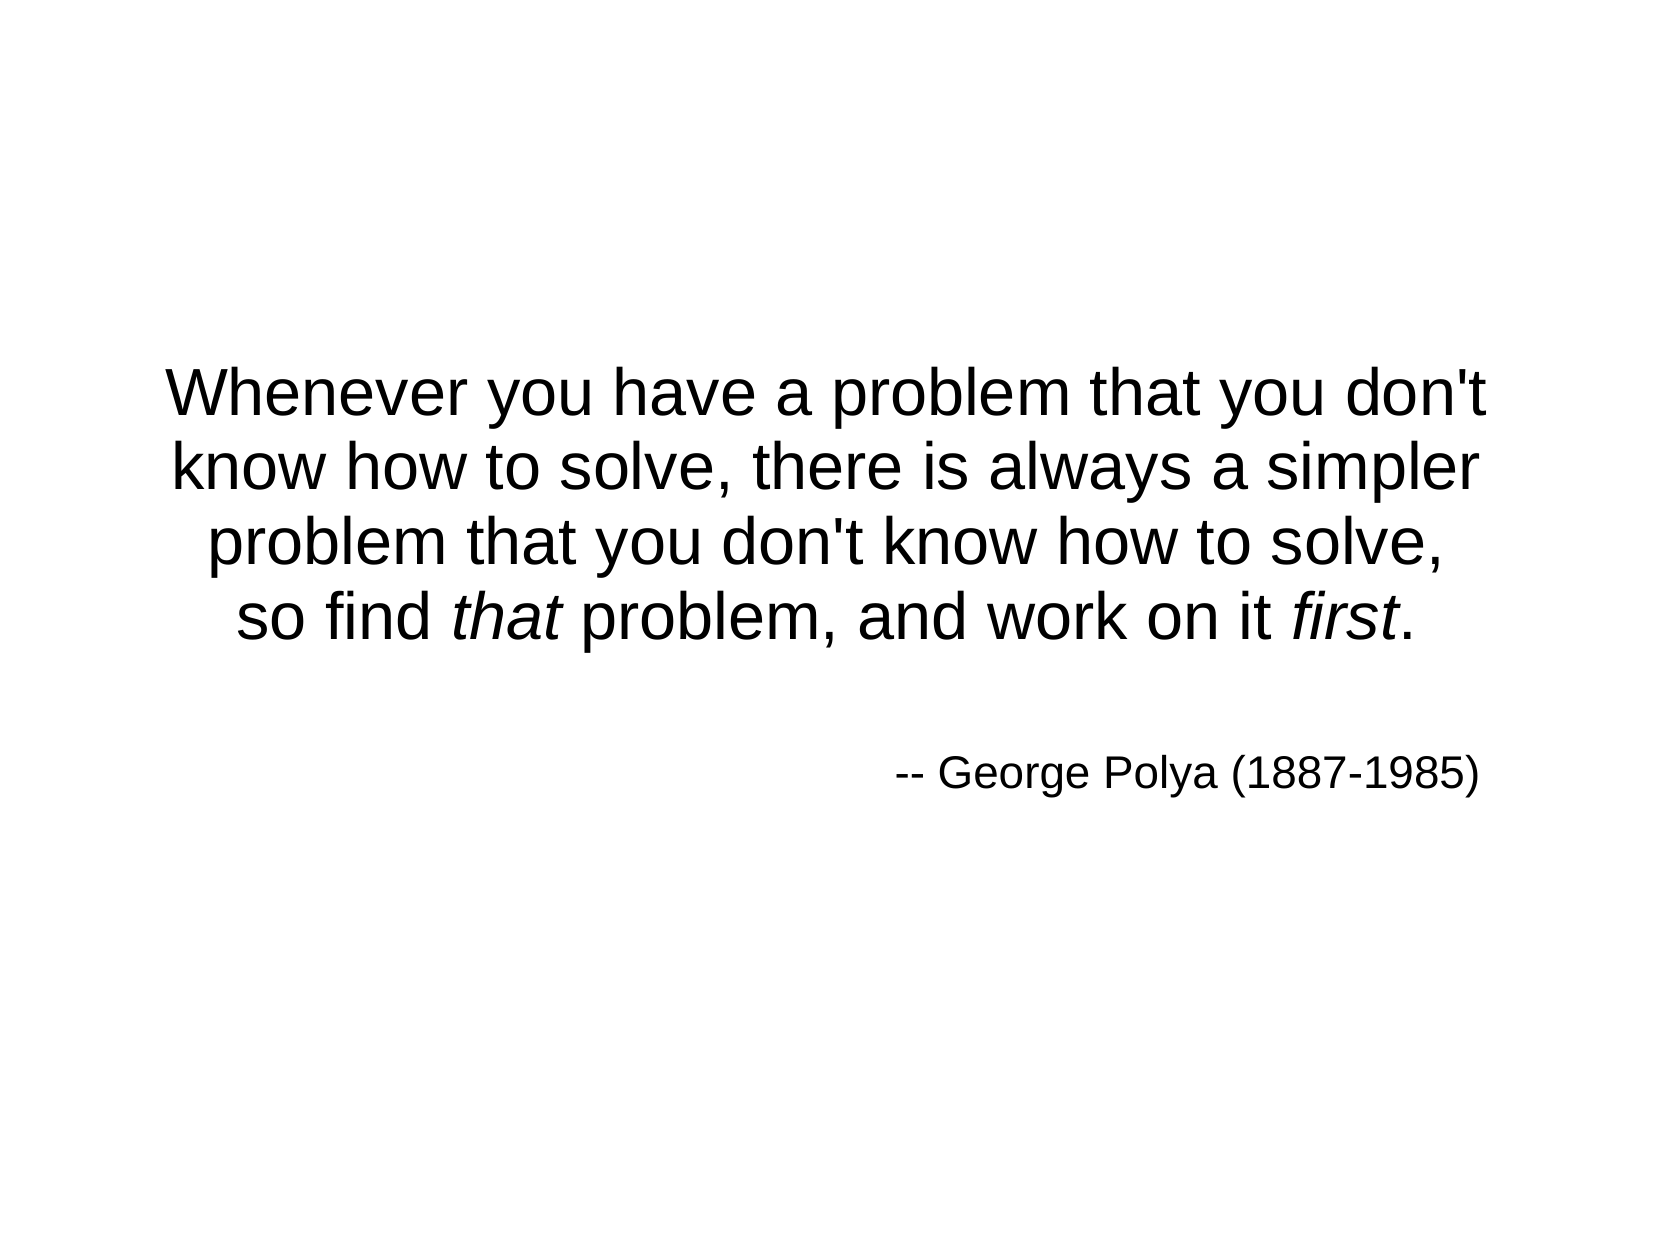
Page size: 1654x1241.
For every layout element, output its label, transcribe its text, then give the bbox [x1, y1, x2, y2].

subtitle Whenever you have a problem that you don't know how to solve, there is always a simpler problem that you don't know how to solve, so find that problem, and work on it first. -- George Polya (1887-1985) [82, 56, 1571, 1102]
